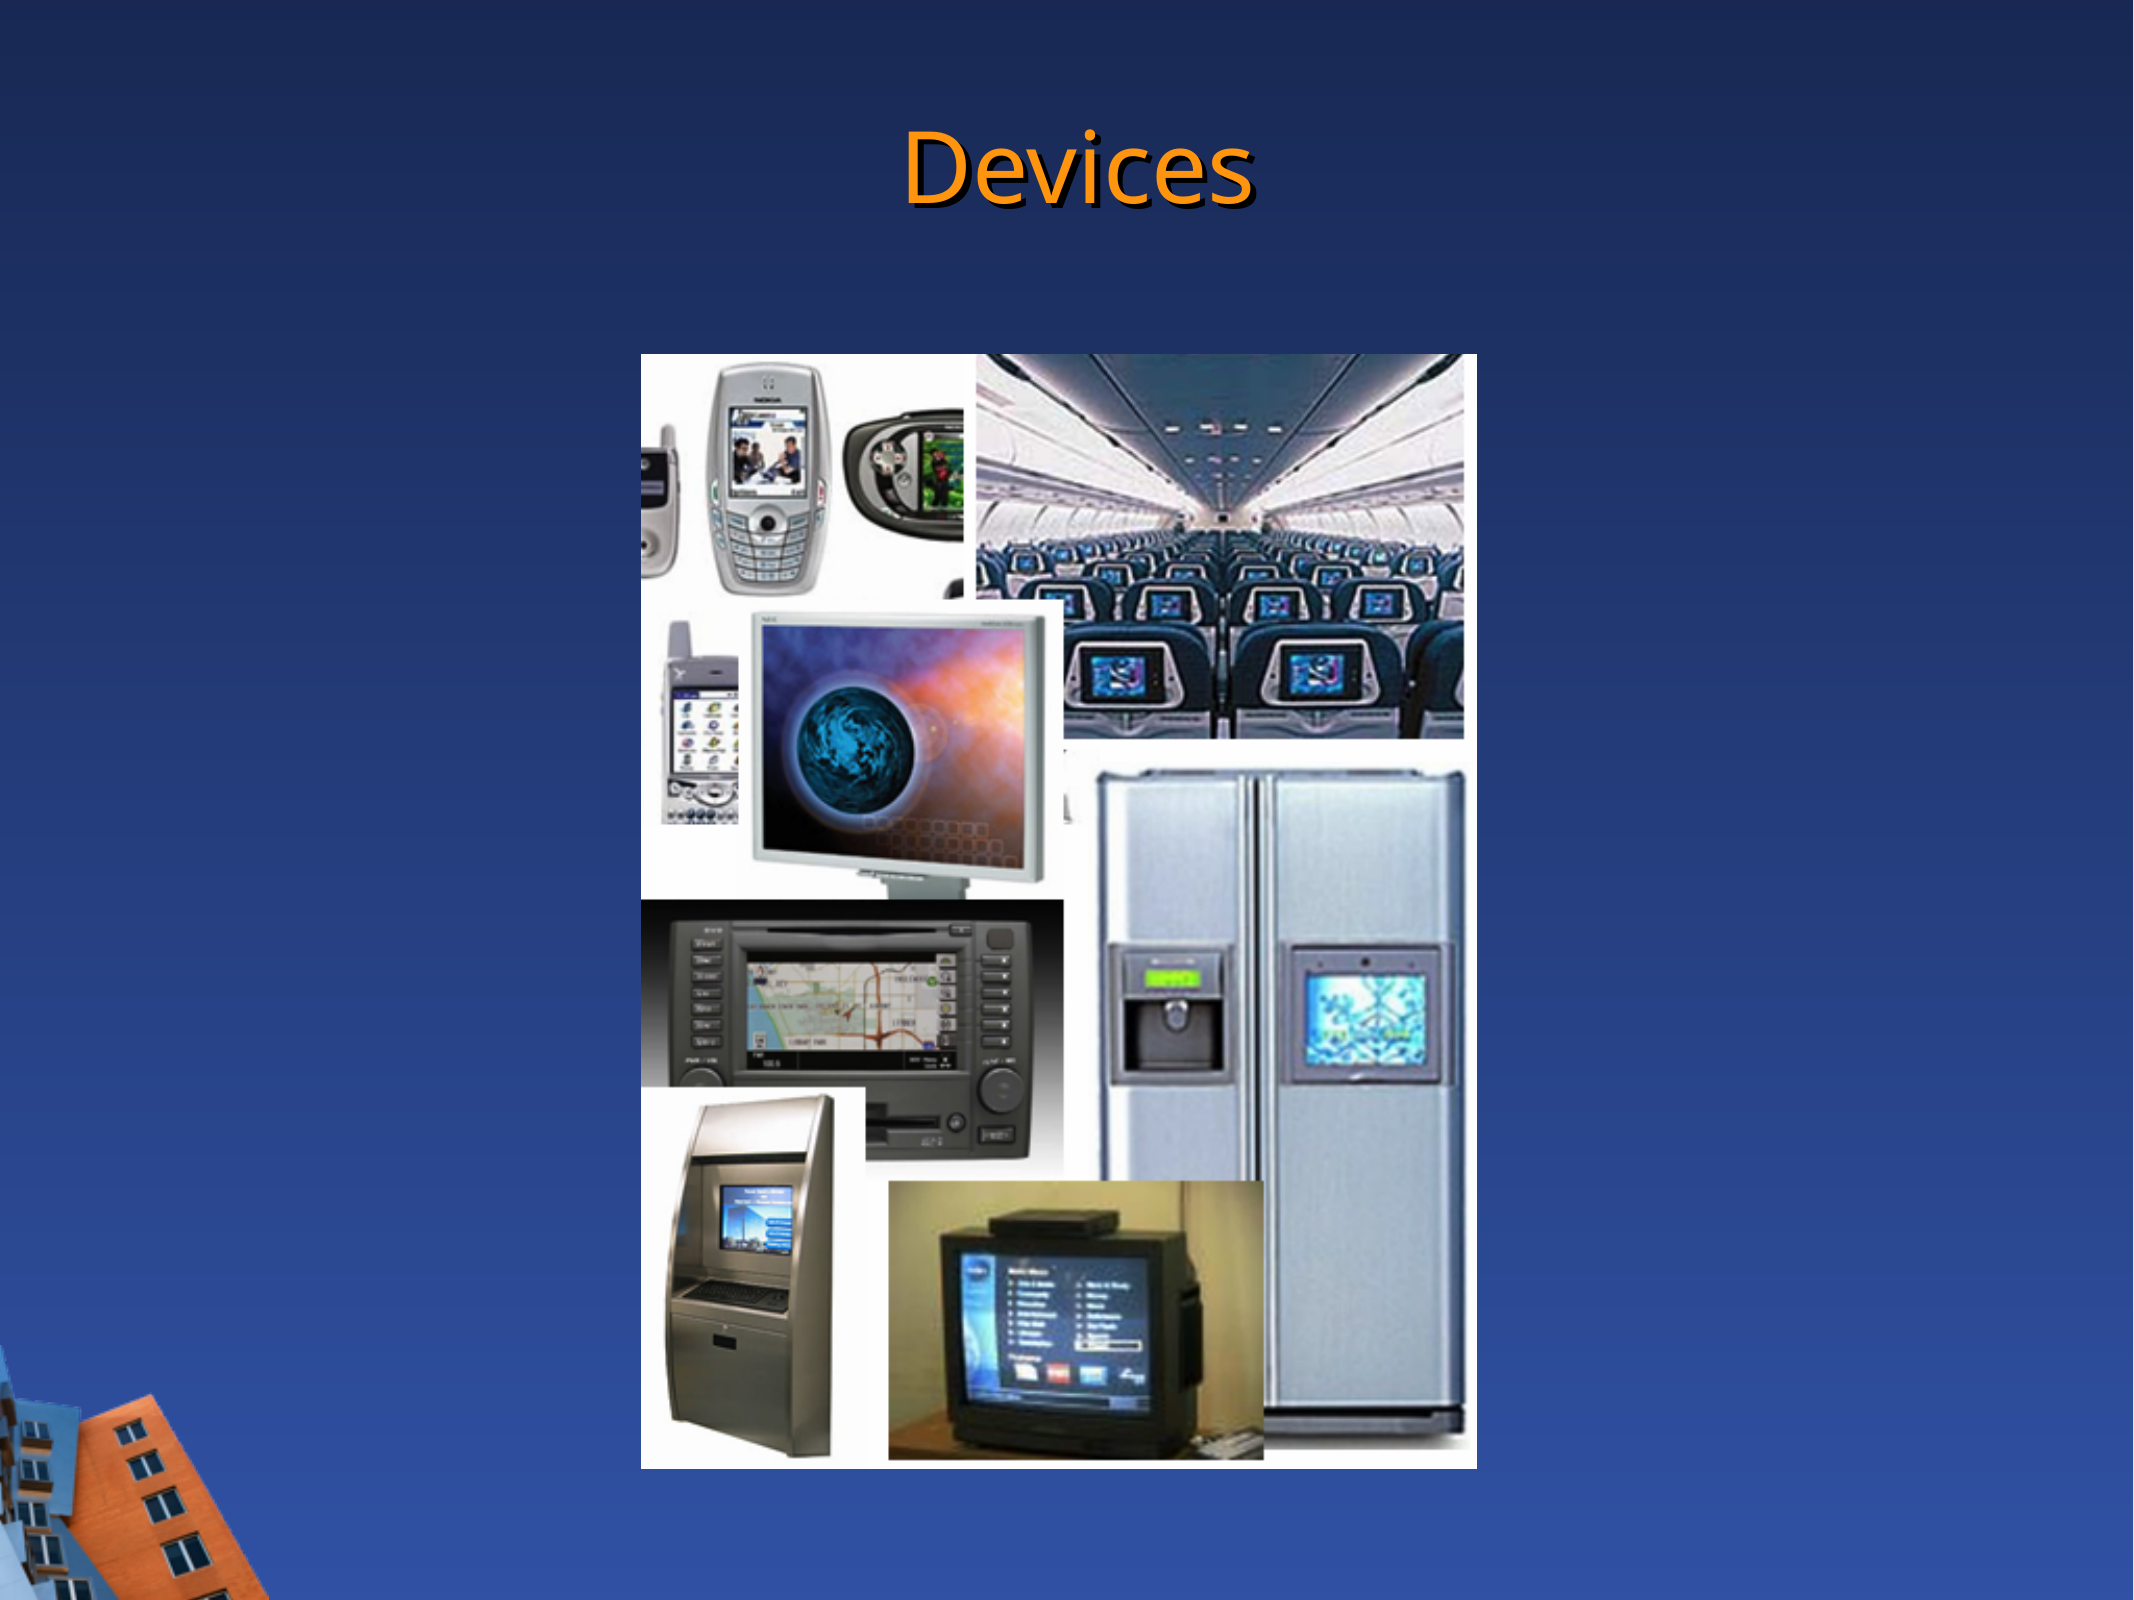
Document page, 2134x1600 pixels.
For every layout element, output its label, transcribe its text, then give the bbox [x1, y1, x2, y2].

title Devices [117, 29, 2038, 297]
picture [0, 1345, 269, 1600]
picture [641, 354, 1477, 1469]
